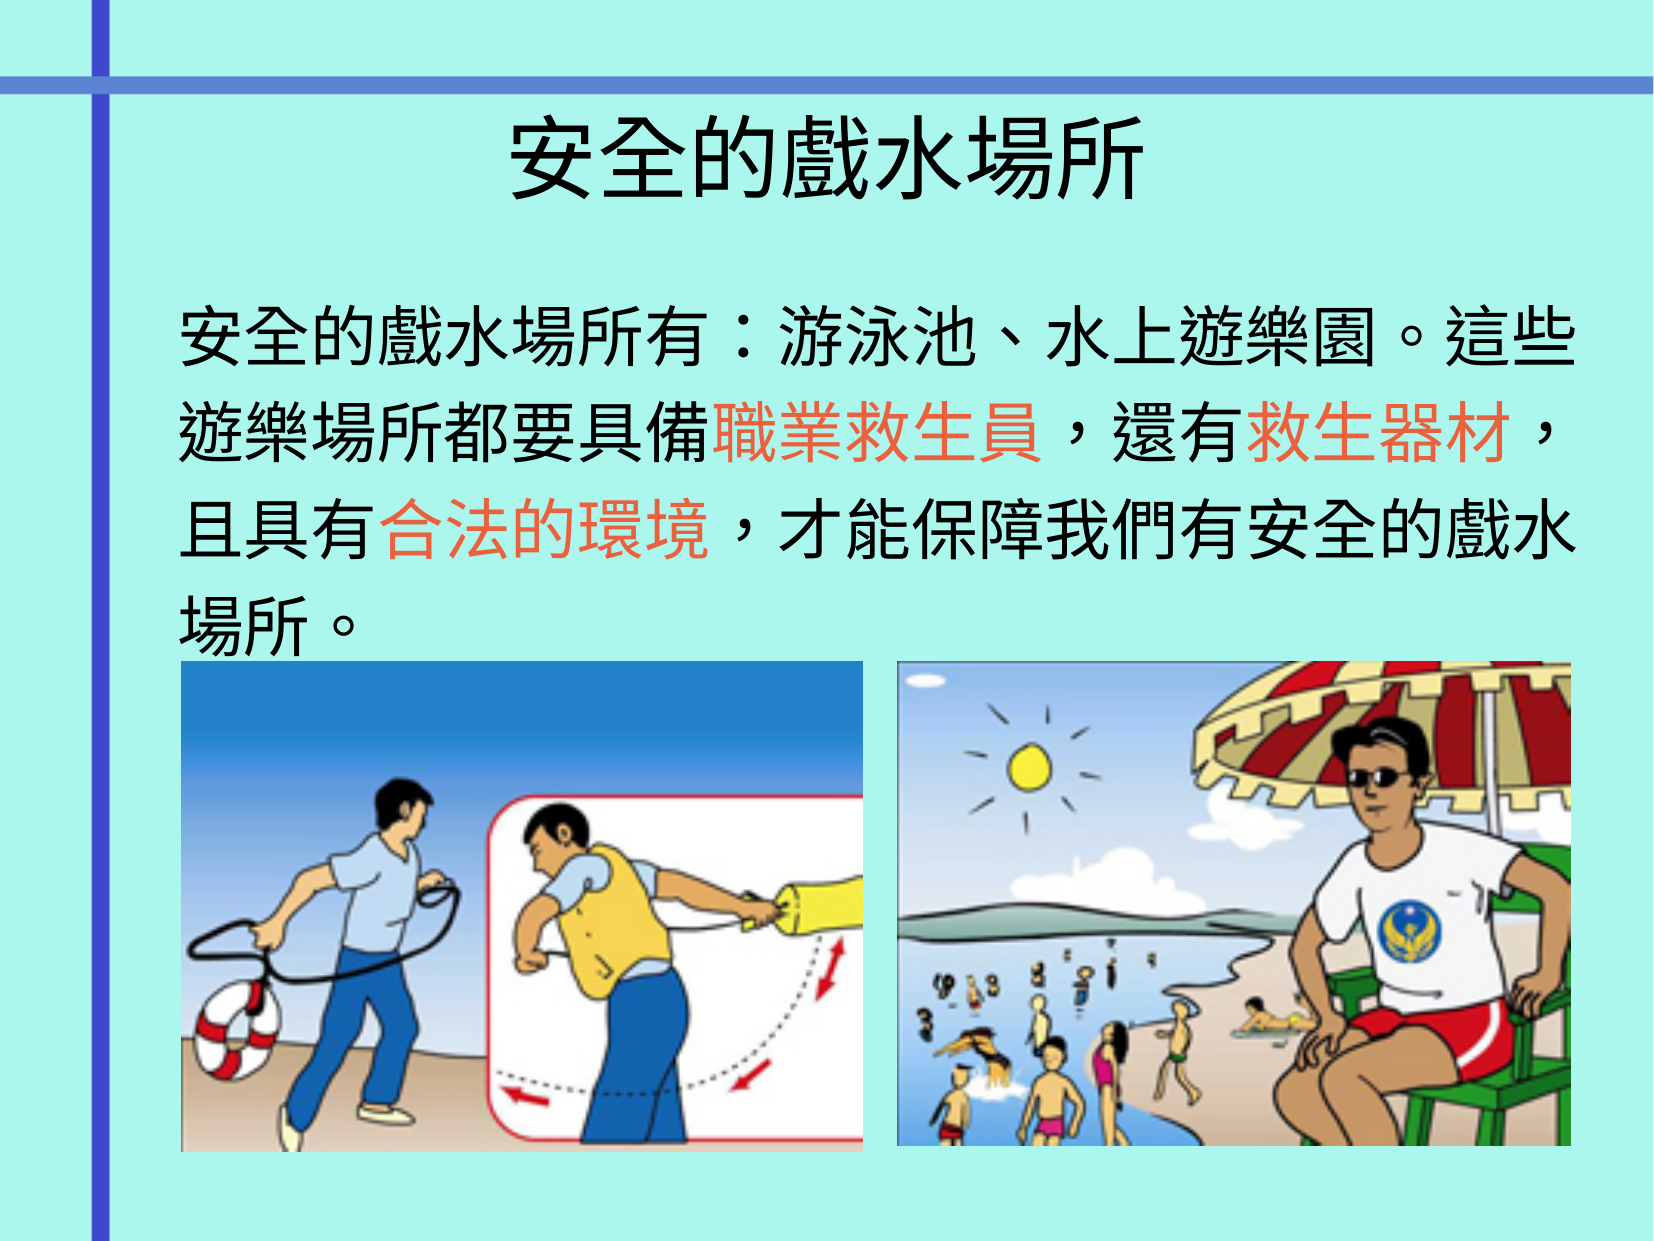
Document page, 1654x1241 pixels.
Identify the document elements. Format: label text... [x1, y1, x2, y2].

list 安全的戲水場所有：游泳池、水上遊樂園。這些遊樂場所都要具備職業救生員，還有救生器材，且具有合法的環境，才能保障我們有安全的戲水場所。 [106, 283, 1595, 637]
picture [0, 0, 1654, 1241]
title 安全的戲水場所 [82, 49, 1571, 257]
